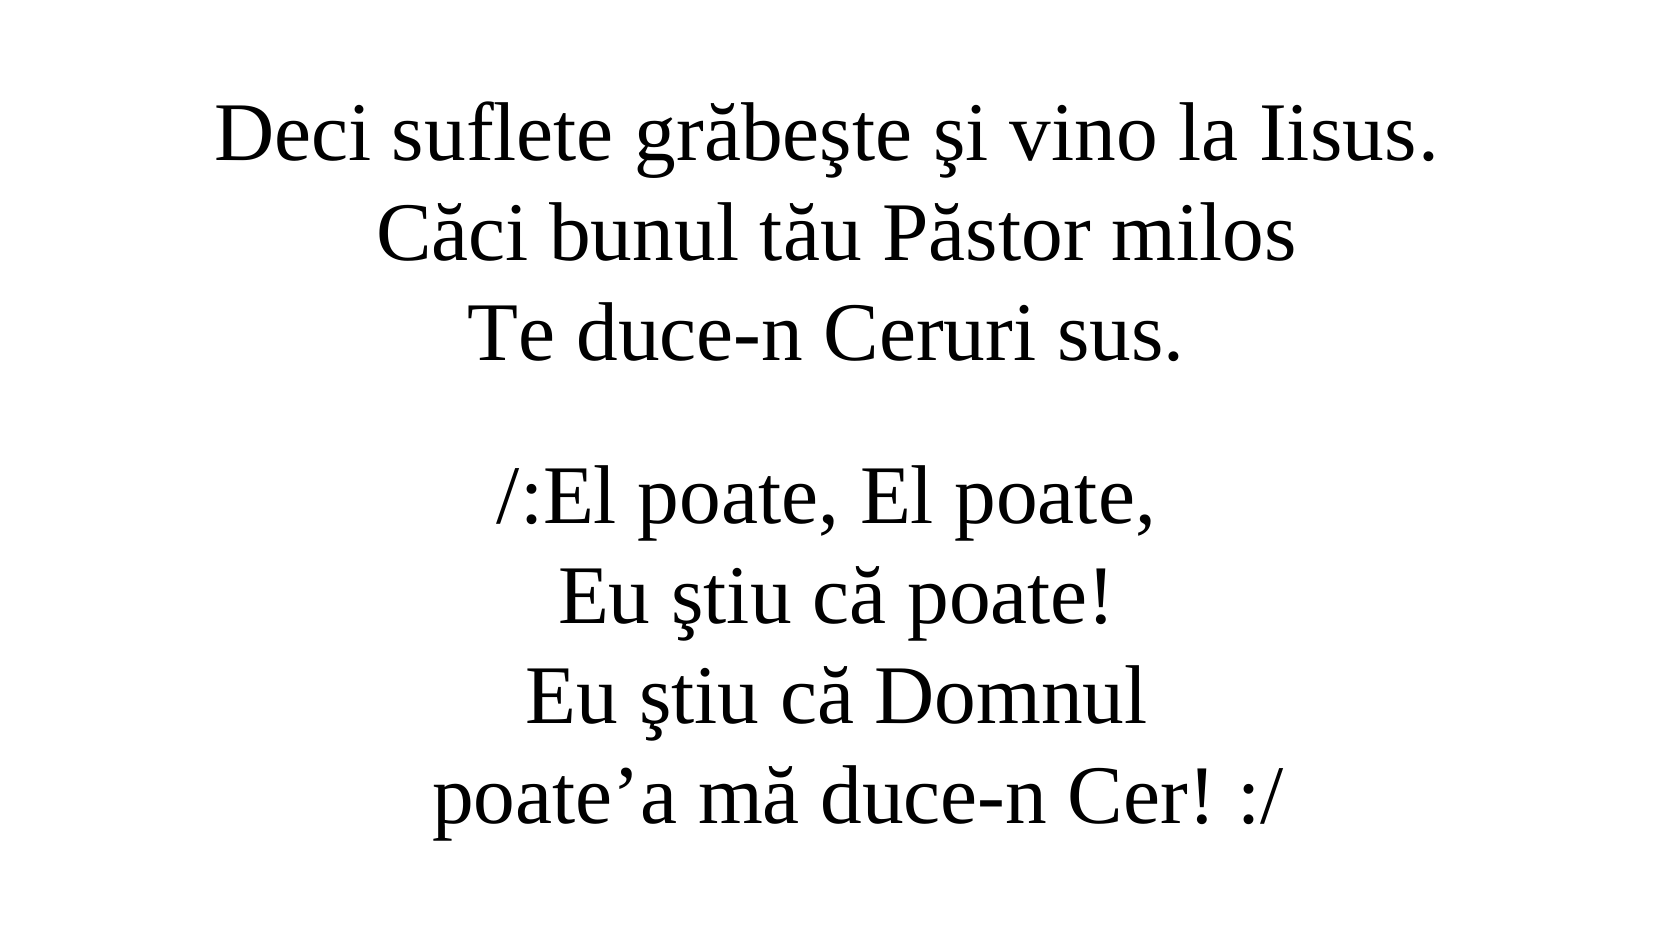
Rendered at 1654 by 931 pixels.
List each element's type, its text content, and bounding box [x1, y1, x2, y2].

subtitle Deci suflete grăbeşte şi vino la Iisus. Căci bunul tău Păstor milos Te duce-n Ceruri sus. /:El poate, El poate, Eu ştiu că poate! Eu ştiu că Domnul poate’a mă duce-n Cer! :/ [0, 70, 1654, 856]
